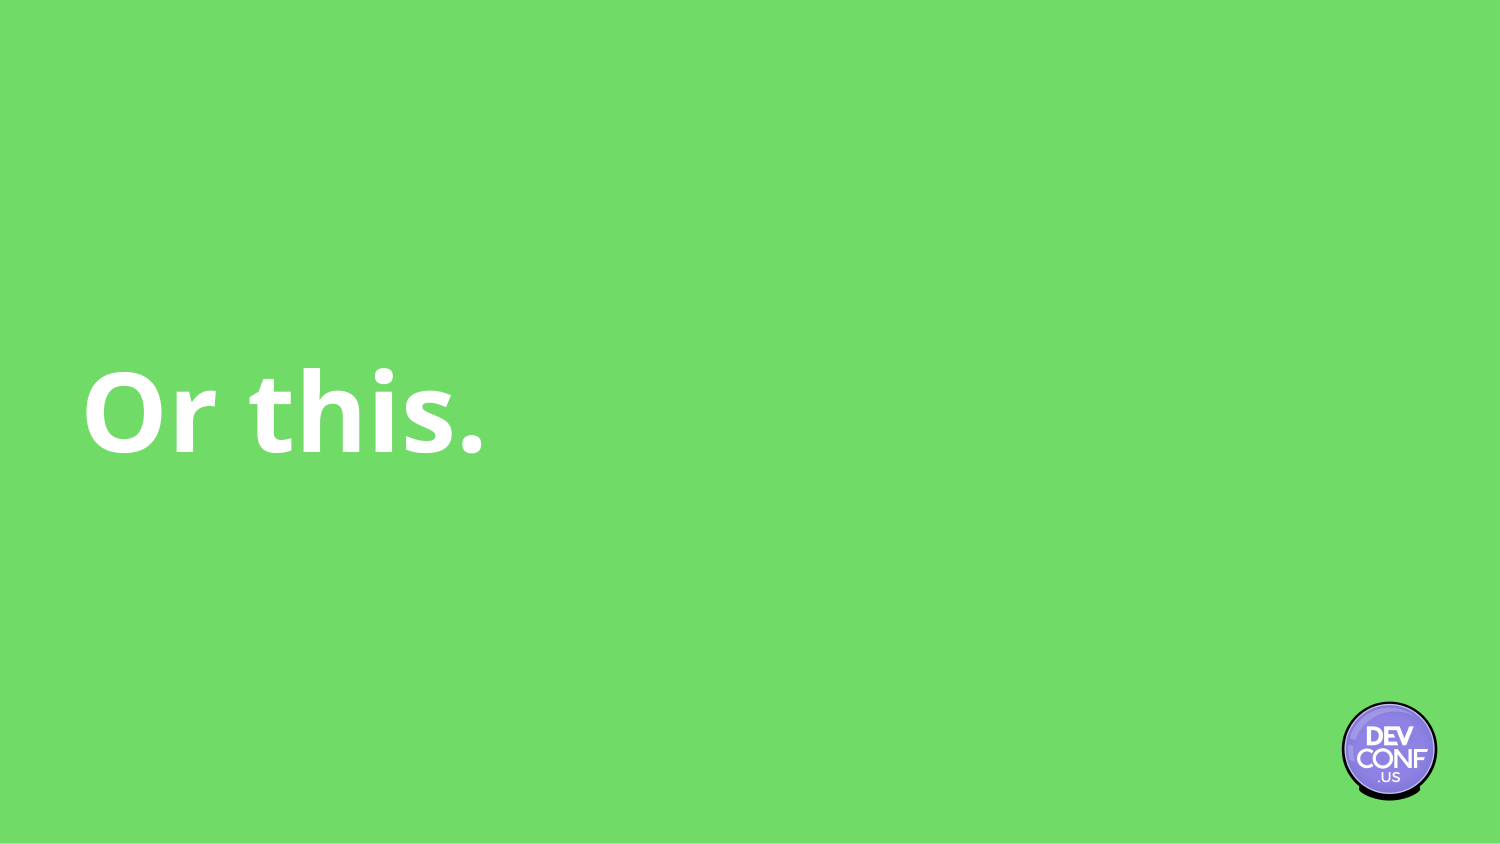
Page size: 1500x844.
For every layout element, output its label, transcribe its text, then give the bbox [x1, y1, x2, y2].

picture [1335, 696, 1444, 805]
title Or this. [80, 73, 1125, 745]
